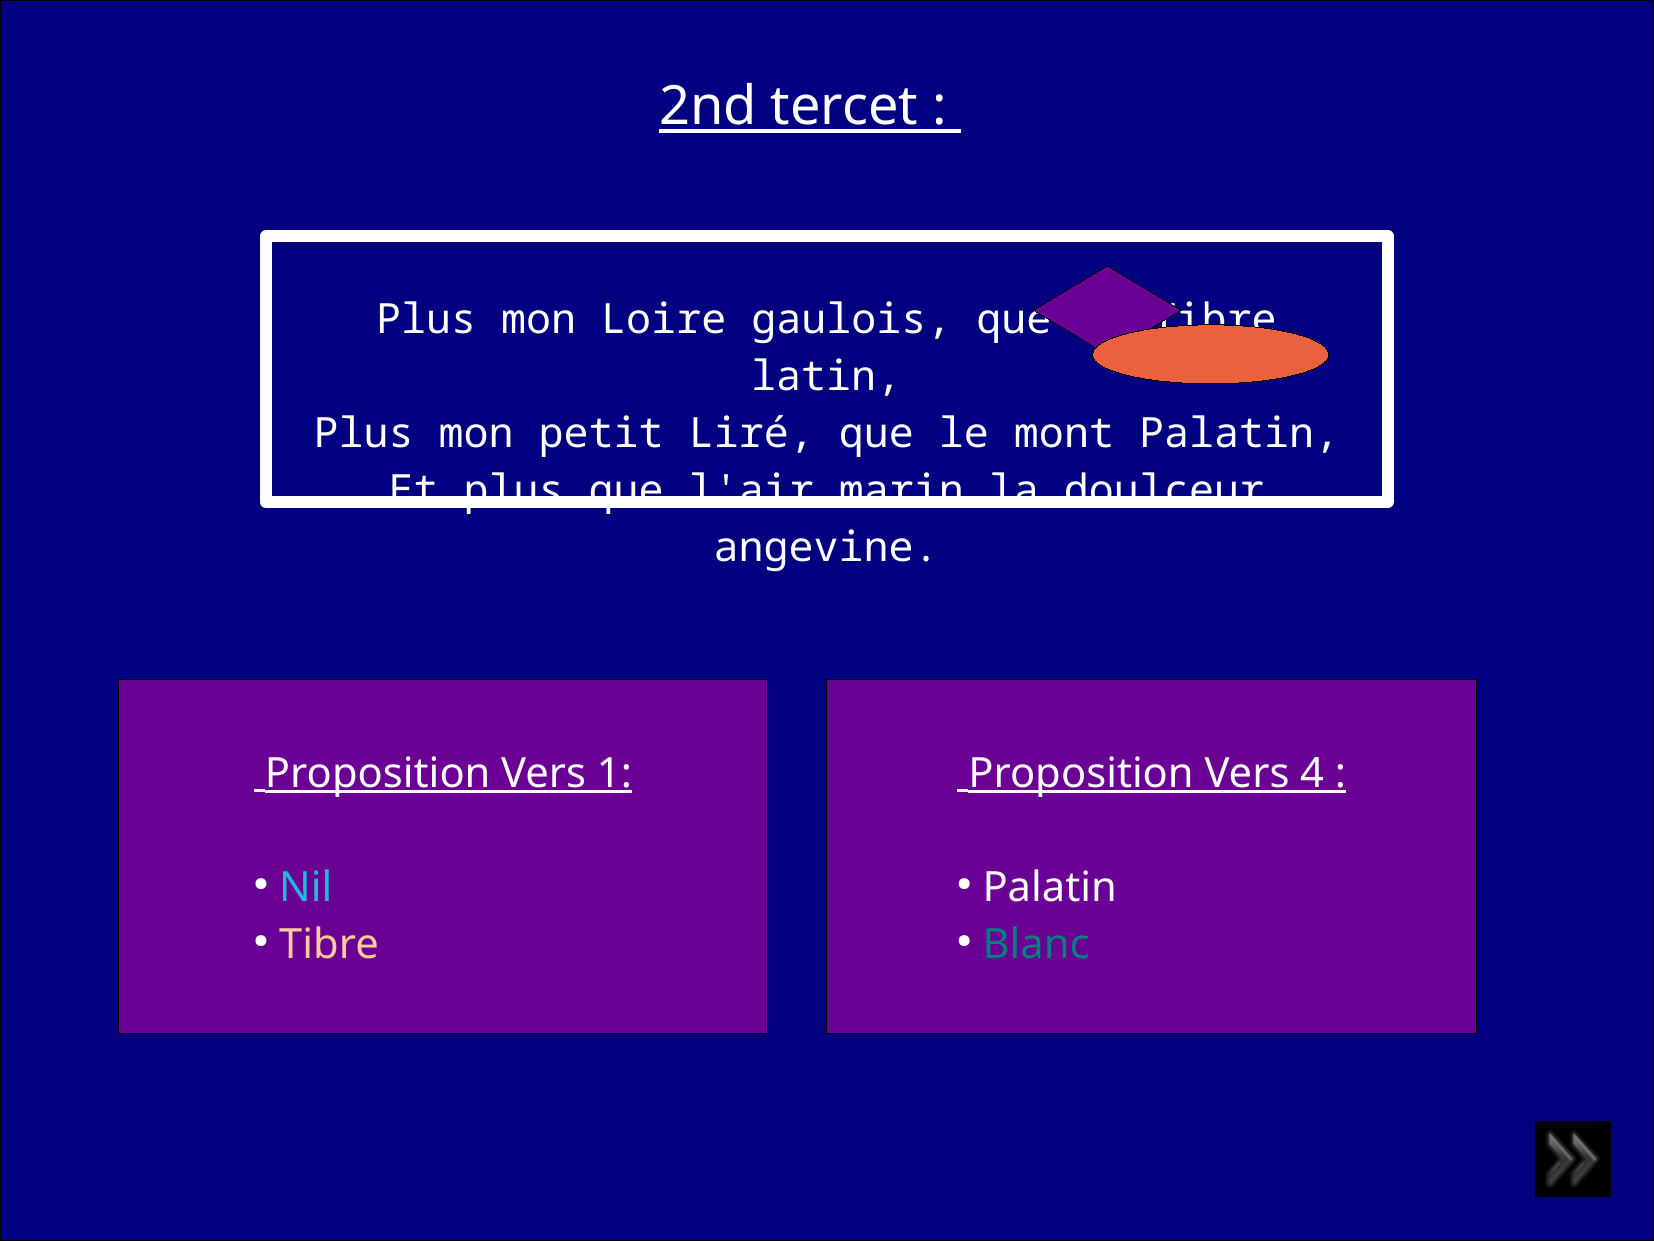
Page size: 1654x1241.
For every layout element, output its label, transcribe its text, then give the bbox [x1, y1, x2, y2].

text_box 2nd tercet : [620, 59, 1000, 151]
text_box Proposition Vers 1: Nil Tibre [118, 679, 768, 1034]
text_box [0, 0, 1654, 1241]
text_box Proposition Vers 4 : Palatin Blanc [826, 679, 1477, 1034]
picture [1535, 1121, 1611, 1197]
